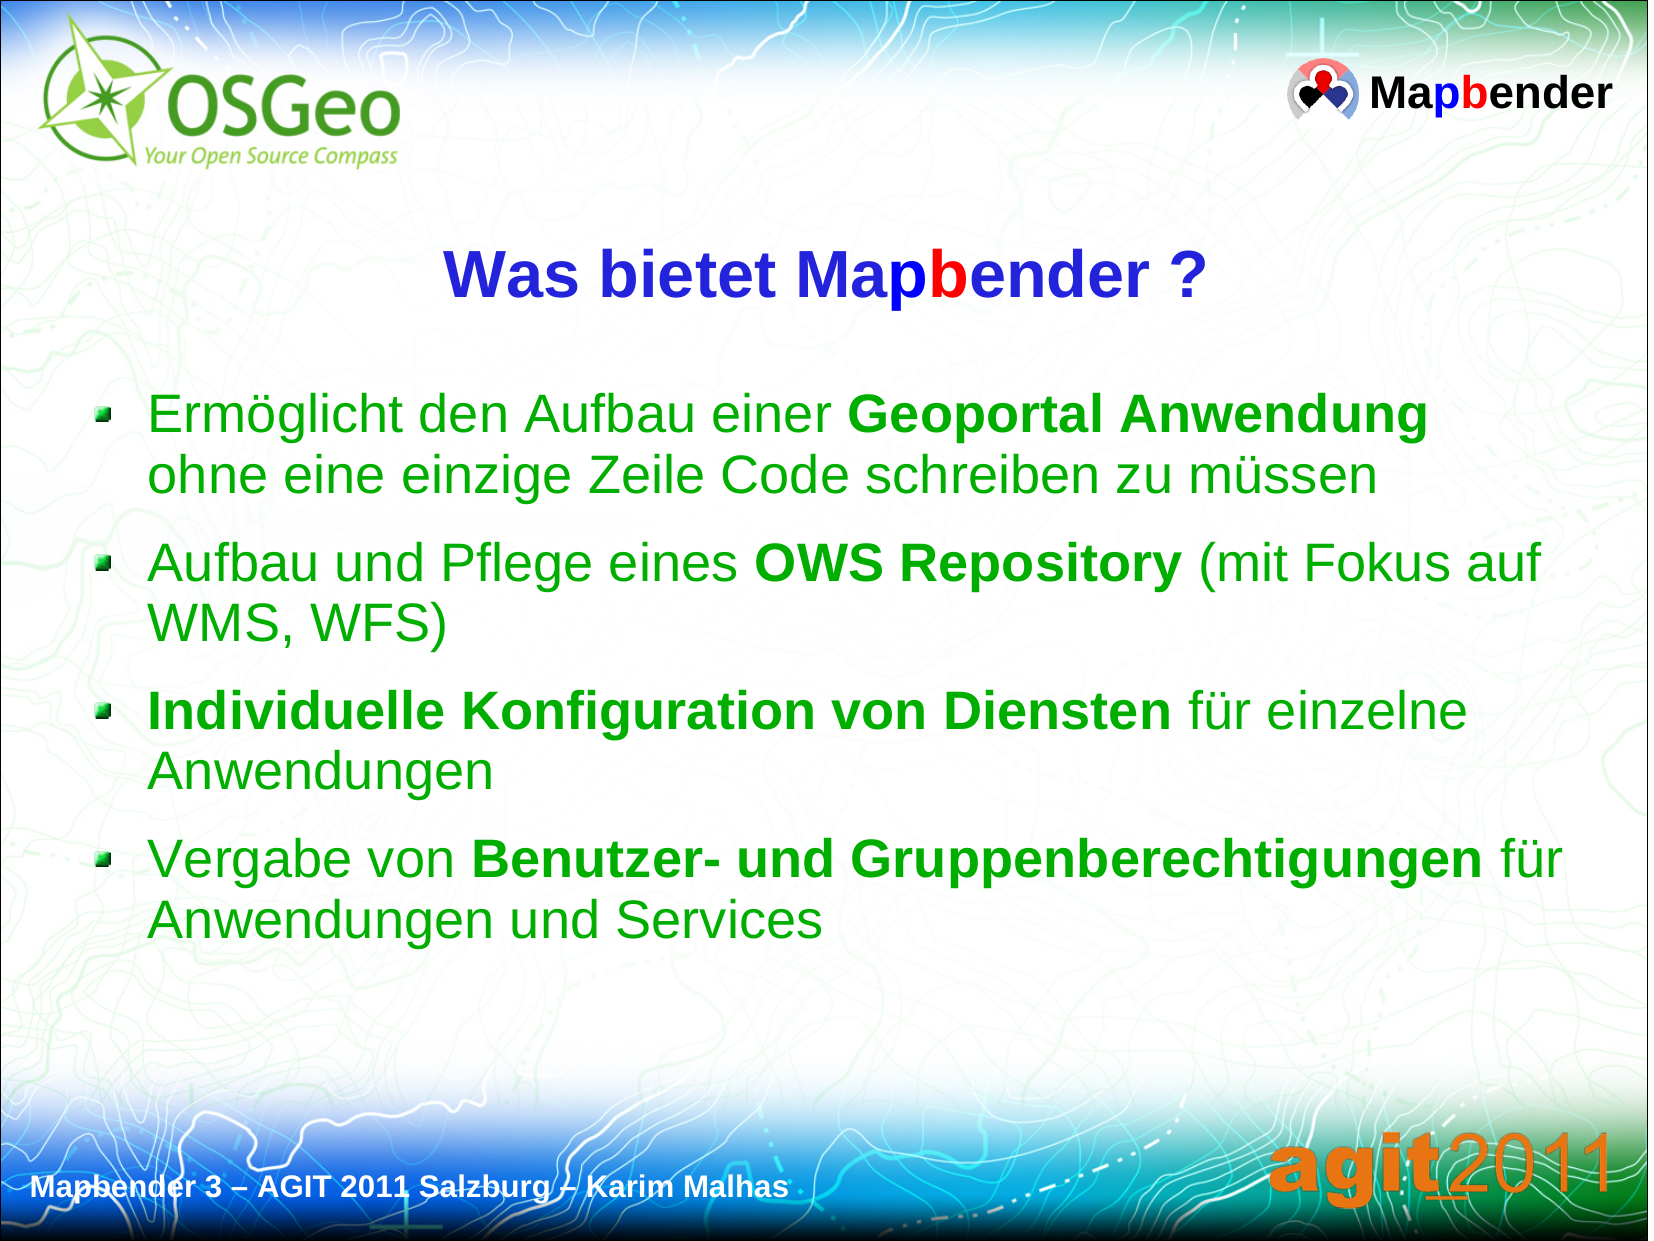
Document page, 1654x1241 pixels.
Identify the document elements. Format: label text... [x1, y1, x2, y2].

list Ermöglicht den Aufbau einer Geoportal Anwendung ohne eine einzige Zeile Code schreiben zu müssen Aufbau und Pflege eines OWS Repository (mit Fokus auf WMS, WFS) Individuelle Konfiguration von Diensten für einzelne Anwendungen Vergabe von Benutzer- und Gruppenberechtigungen für Anwendungen und Services [76, 383, 1565, 1188]
title Was bietet Mapbender ? [82, 208, 1571, 342]
picture [1, 1, 1647, 1240]
